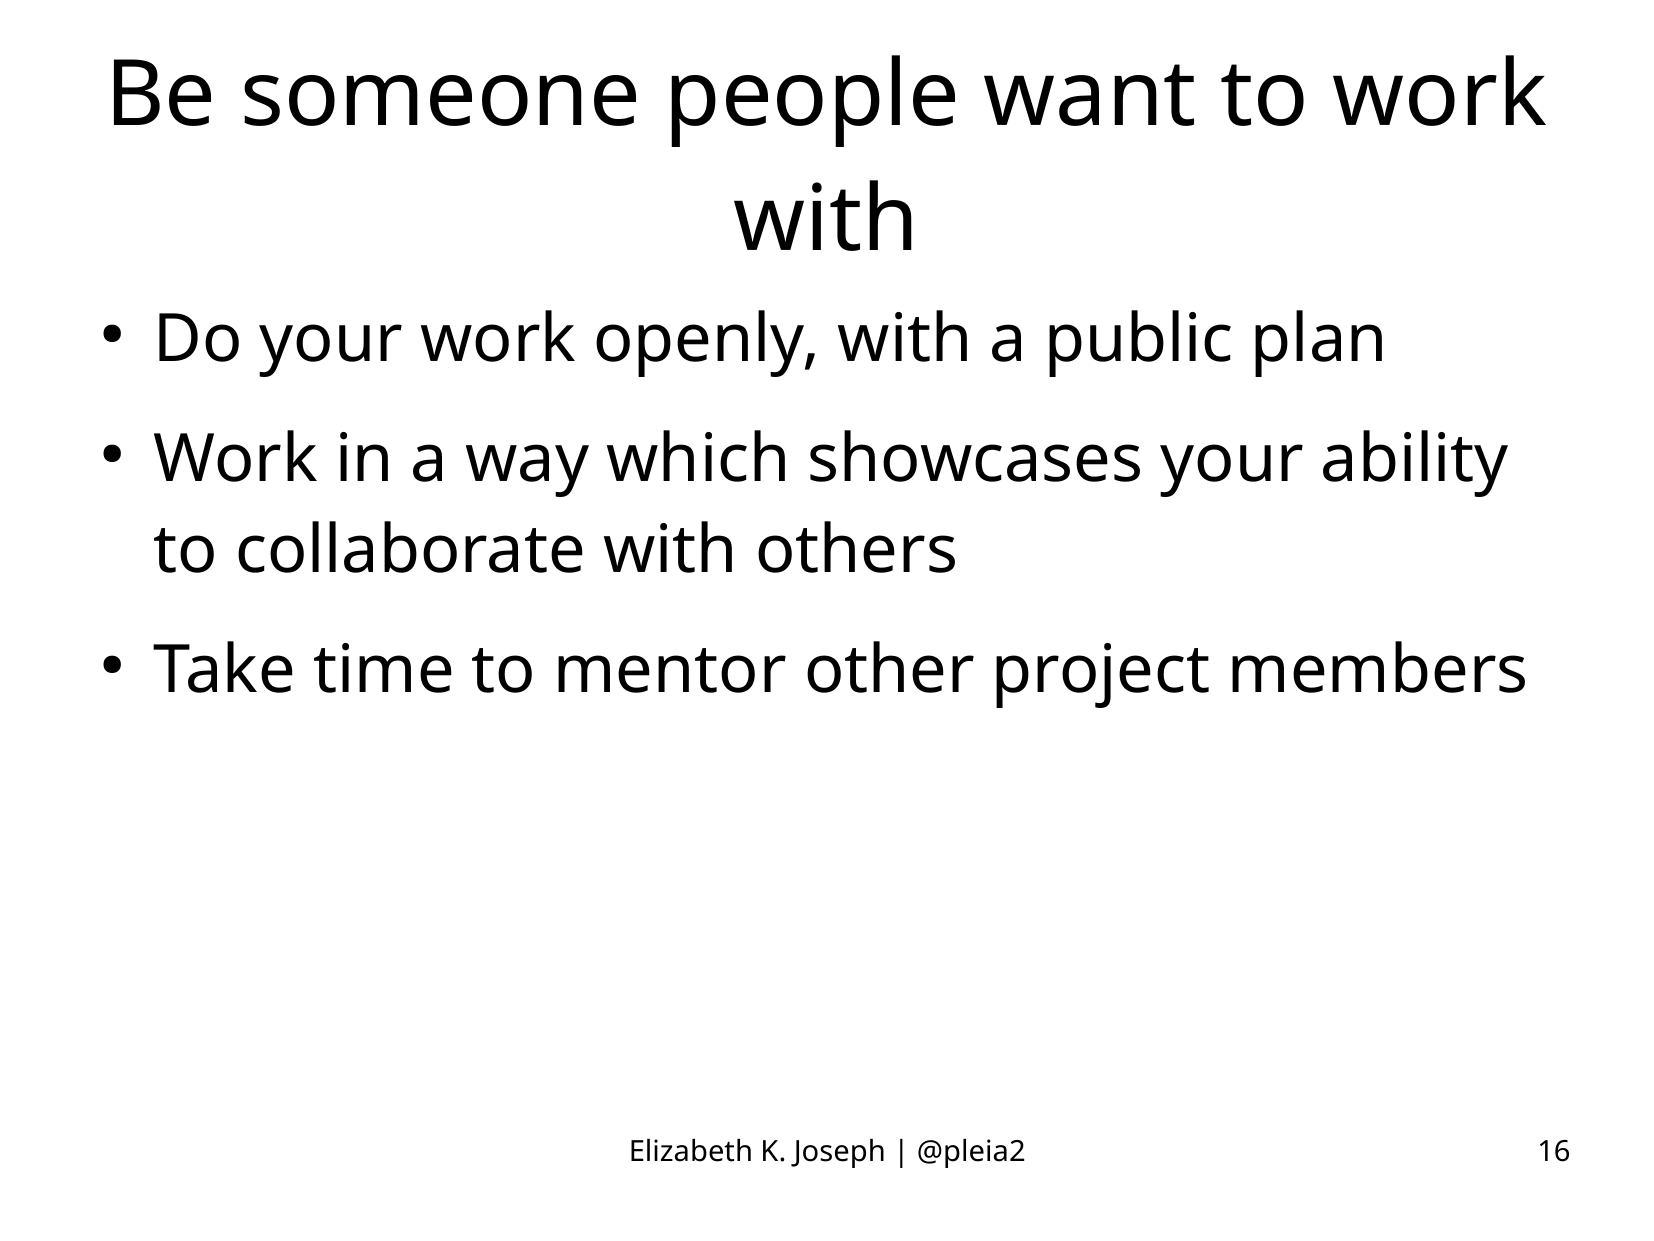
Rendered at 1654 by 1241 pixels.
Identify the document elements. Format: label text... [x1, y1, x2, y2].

list Do your work openly, with a public plan Work in a way which showcases your ability to collaborate with others Take time to mentor other project members [82, 290, 1571, 1010]
title Be someone people want to work with [82, 49, 1571, 257]
